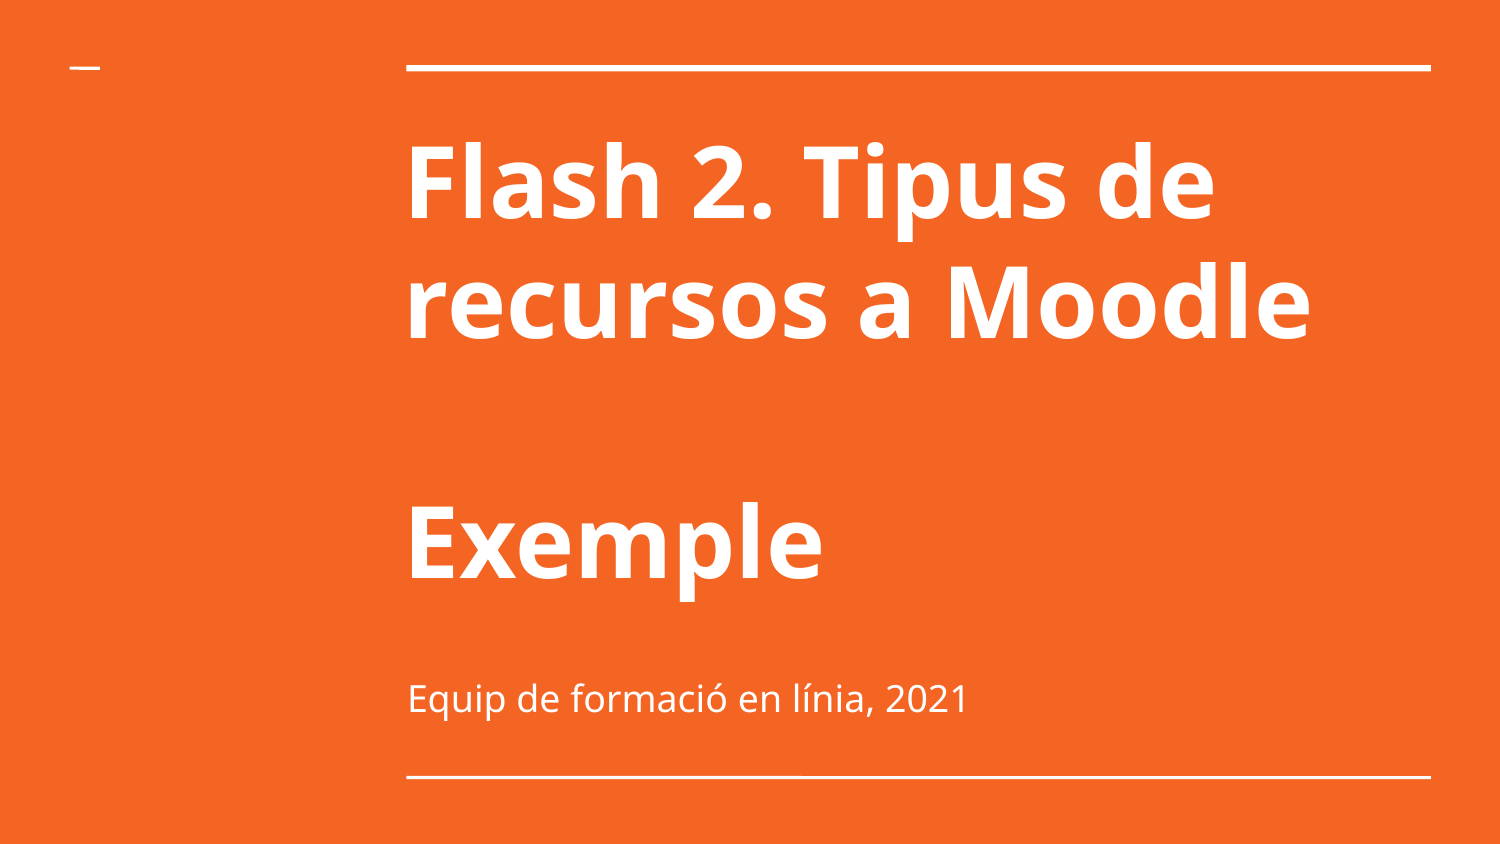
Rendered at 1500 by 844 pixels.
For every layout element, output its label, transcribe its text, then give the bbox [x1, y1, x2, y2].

subtitle Equip de formació en línia, 2021 [392, 661, 1431, 735]
title Flash 2. Tipus de recursos a Moodle Exemple [389, 103, 1428, 623]
